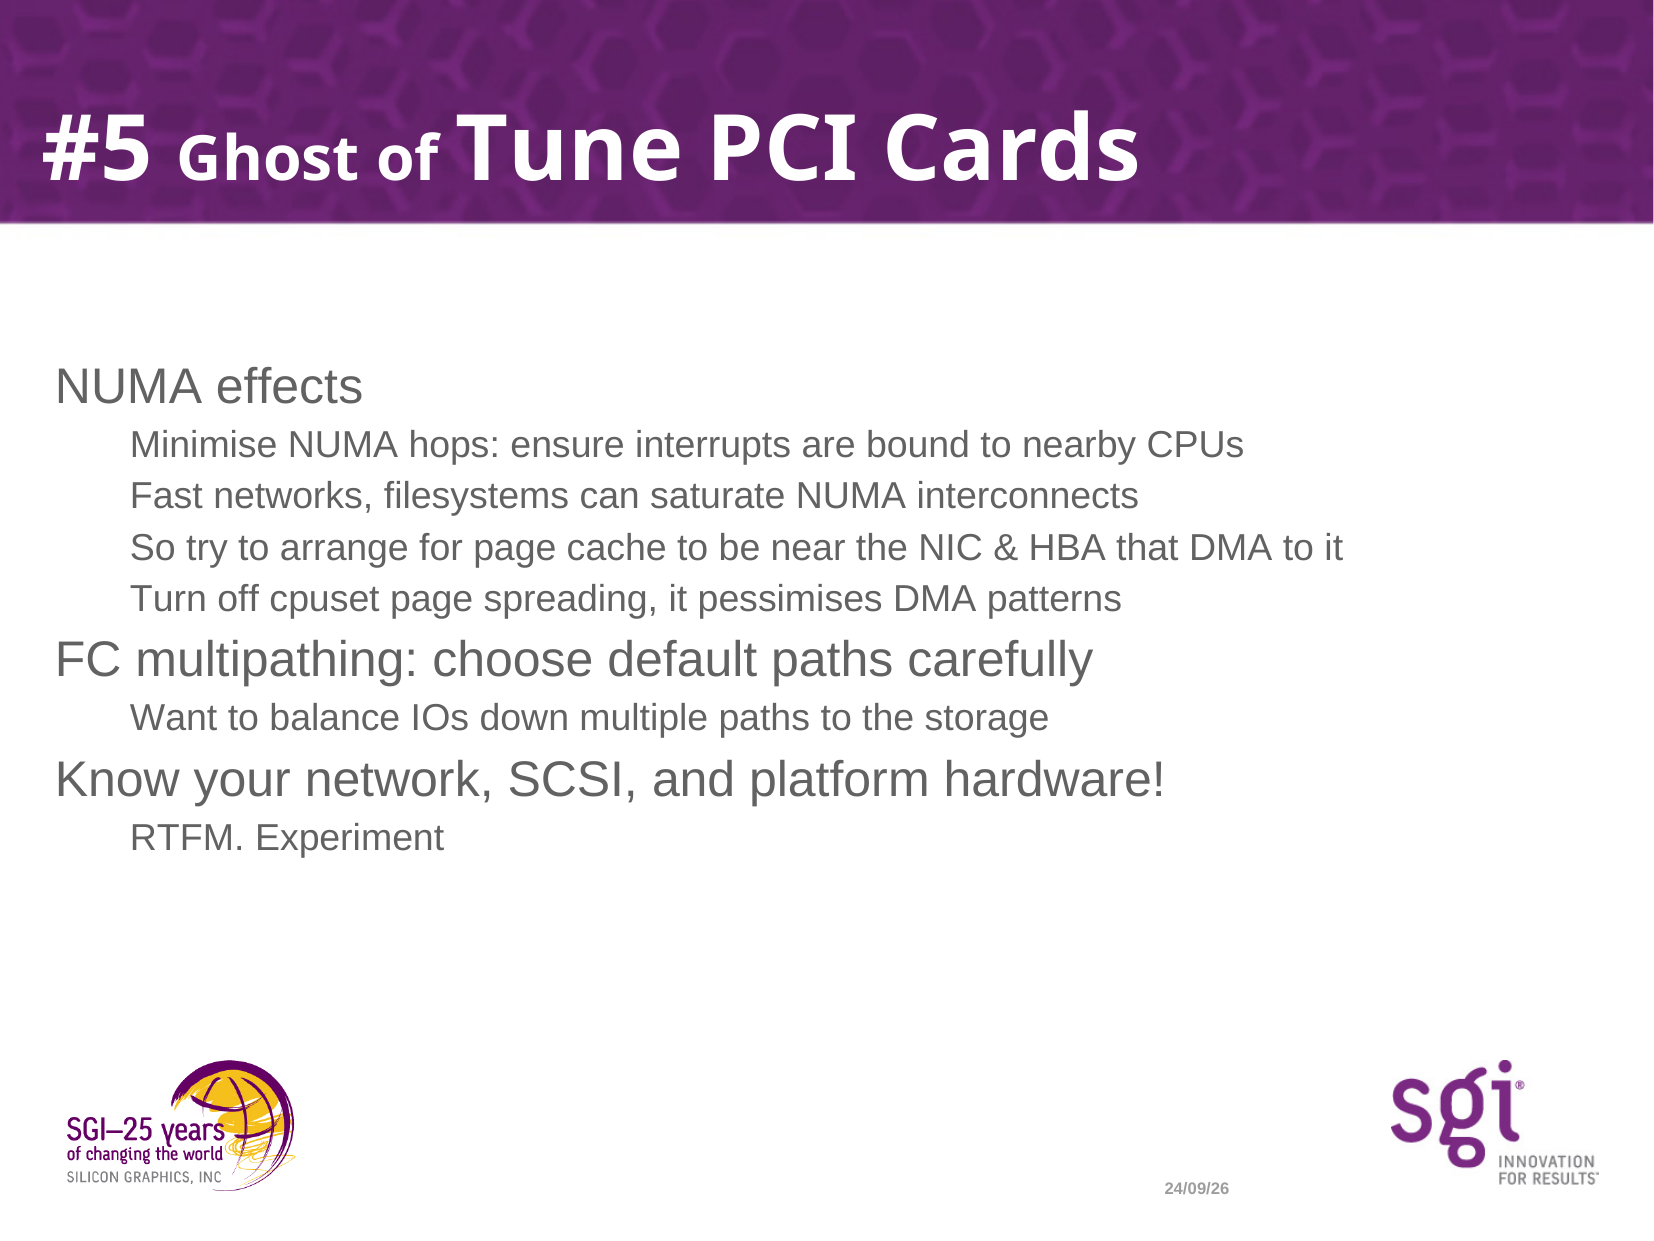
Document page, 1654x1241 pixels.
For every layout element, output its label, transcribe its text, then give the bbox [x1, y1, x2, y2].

picture [0, 0, 1654, 1194]
title #5 Ghost of Tune PCI Cards [41, 48, 1447, 241]
list NUMA effects Minimise NUMA hops: ensure interrupts are bound to nearby CPUs Fast networks, filesystems can saturate NUMA interconnects So try to arrange for page cache to be near the NIC & HBA that DMA to it Turn off cpuset page spreading, it pessimises DMA patterns FC multipathing: choose default paths carefully Want to balance IOs down multiple paths to the storage Know your network, SCSI, and platform hardware! RTFM. Experiment [55, 358, 1461, 937]
